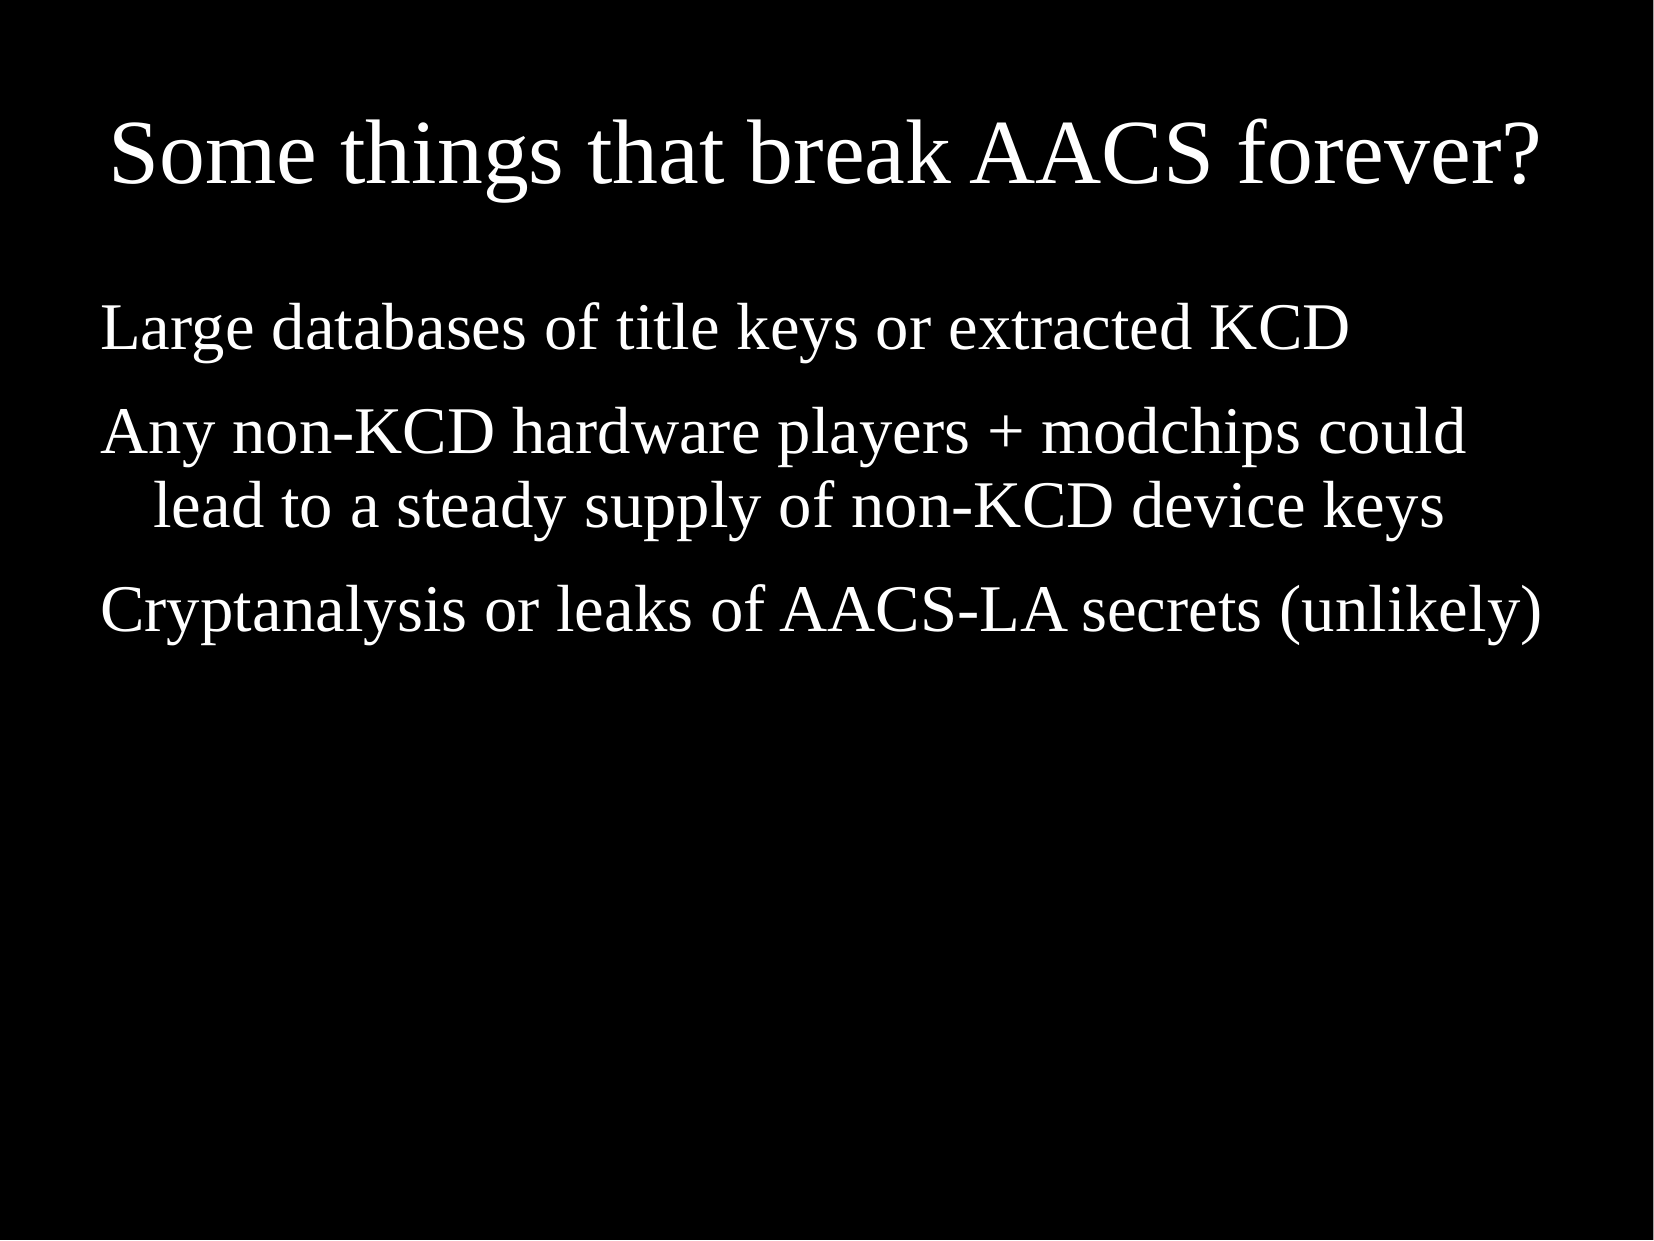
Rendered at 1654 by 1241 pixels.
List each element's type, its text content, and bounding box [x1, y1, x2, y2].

list Large databases of title keys or extracted KCD Any non-KCD hardware players + modchips could lead to a steady supply of non-KCD device keys Cryptanalysis or leaks of AACS-LA secrets (unlikely) [82, 290, 1571, 1094]
title Some things that break AACS forever? [82, 45, 1571, 261]
